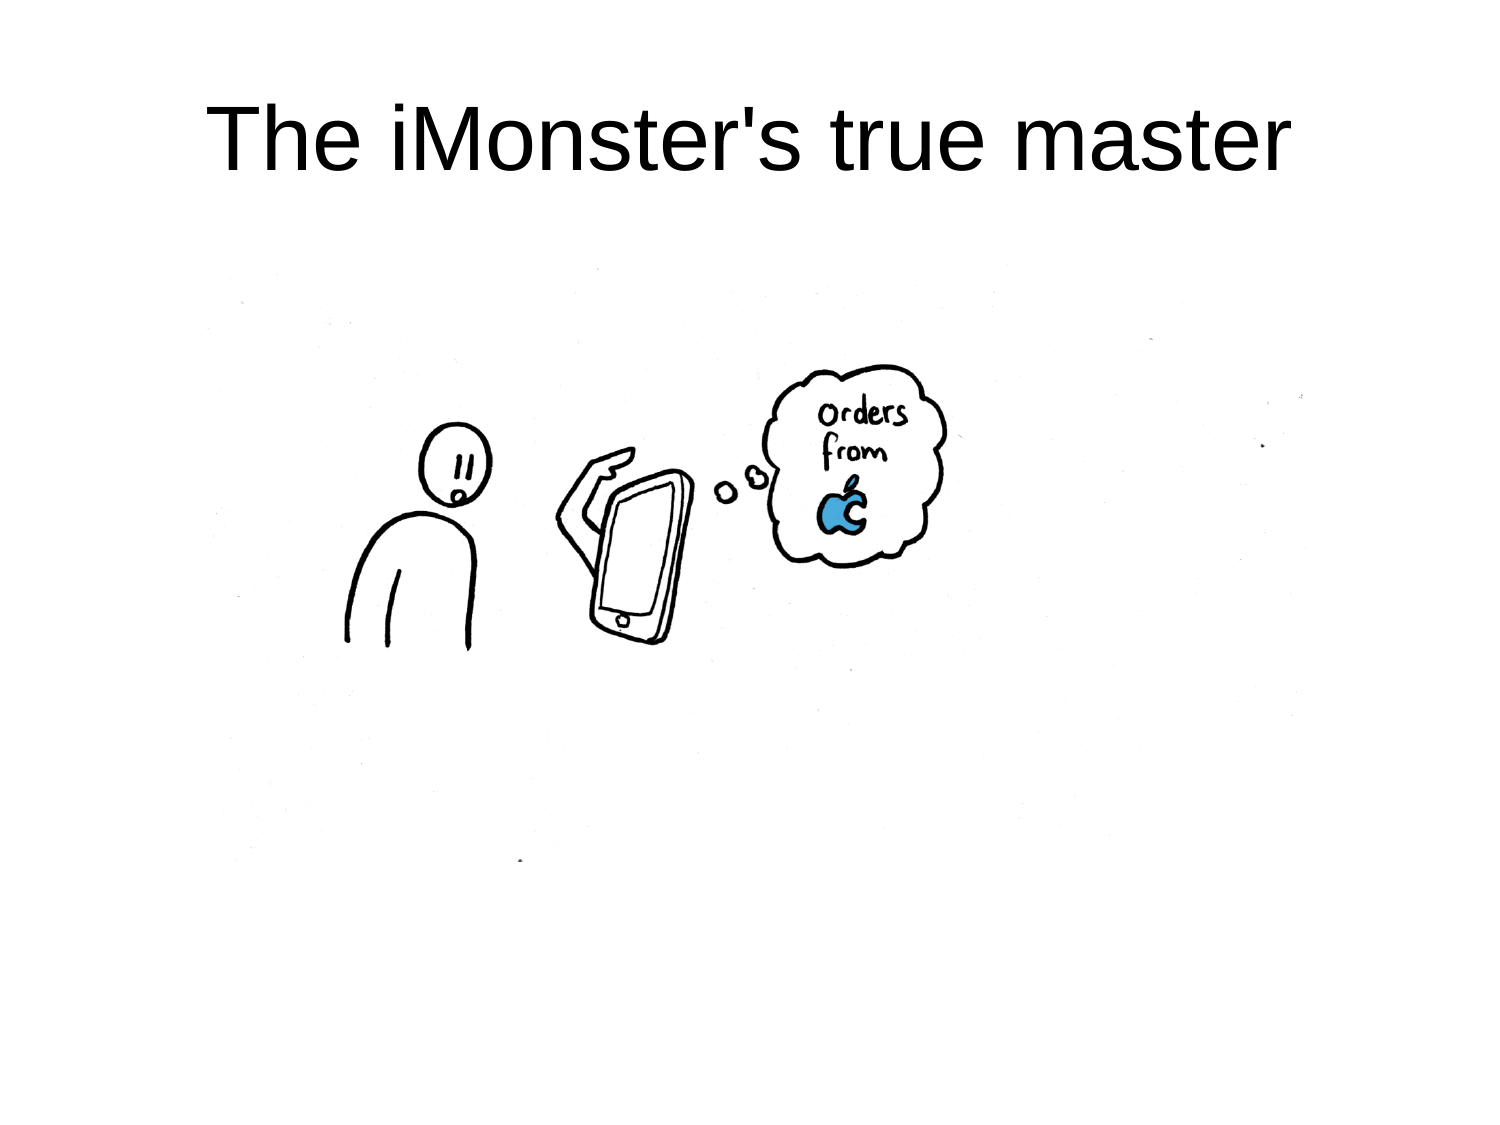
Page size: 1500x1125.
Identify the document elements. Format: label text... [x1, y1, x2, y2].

picture [207, 263, 1306, 862]
title The iMonster's true master [75, 45, 1426, 233]
